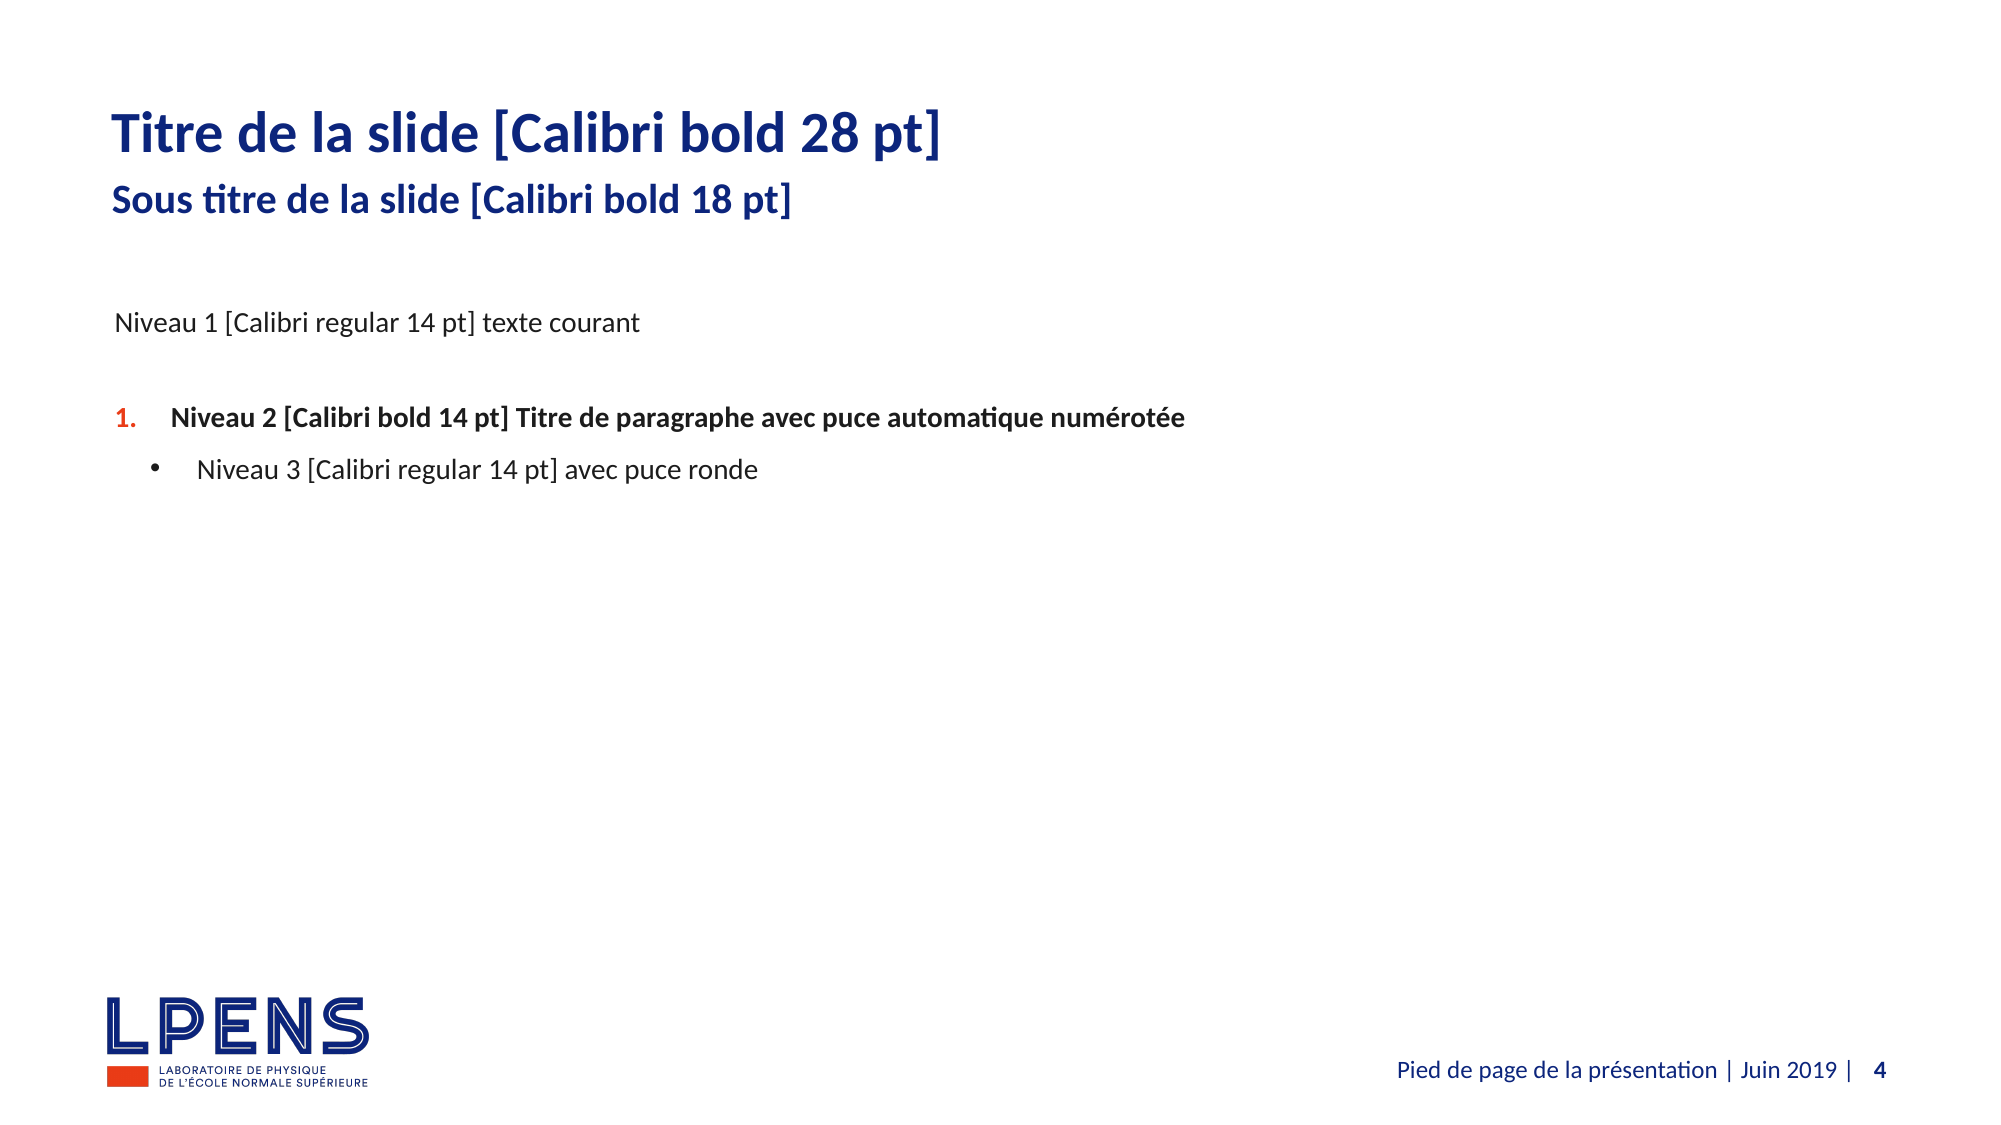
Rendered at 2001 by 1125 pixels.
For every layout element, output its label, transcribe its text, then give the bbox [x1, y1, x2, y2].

slide_number <numéro> [1813, 1045, 1902, 1087]
title Titre de la slide [Calibri bold 28 pt] Sous titre de la slide [Calibri bold 18 pt] [96, 76, 1869, 286]
picture [107, 997, 369, 1087]
footer Pied de page de la présentation | Juin 2019 | [866, 1045, 1813, 1087]
text_box Niveau 1 [Calibri regular 14 pt] texte courant Niveau 2 [Calibri bold 14 pt] Titre de paragraphe avec puce automatique numérotée Niveau 3 [Calibri regular 14 pt] avec puce ronde [96, 286, 1869, 948]
